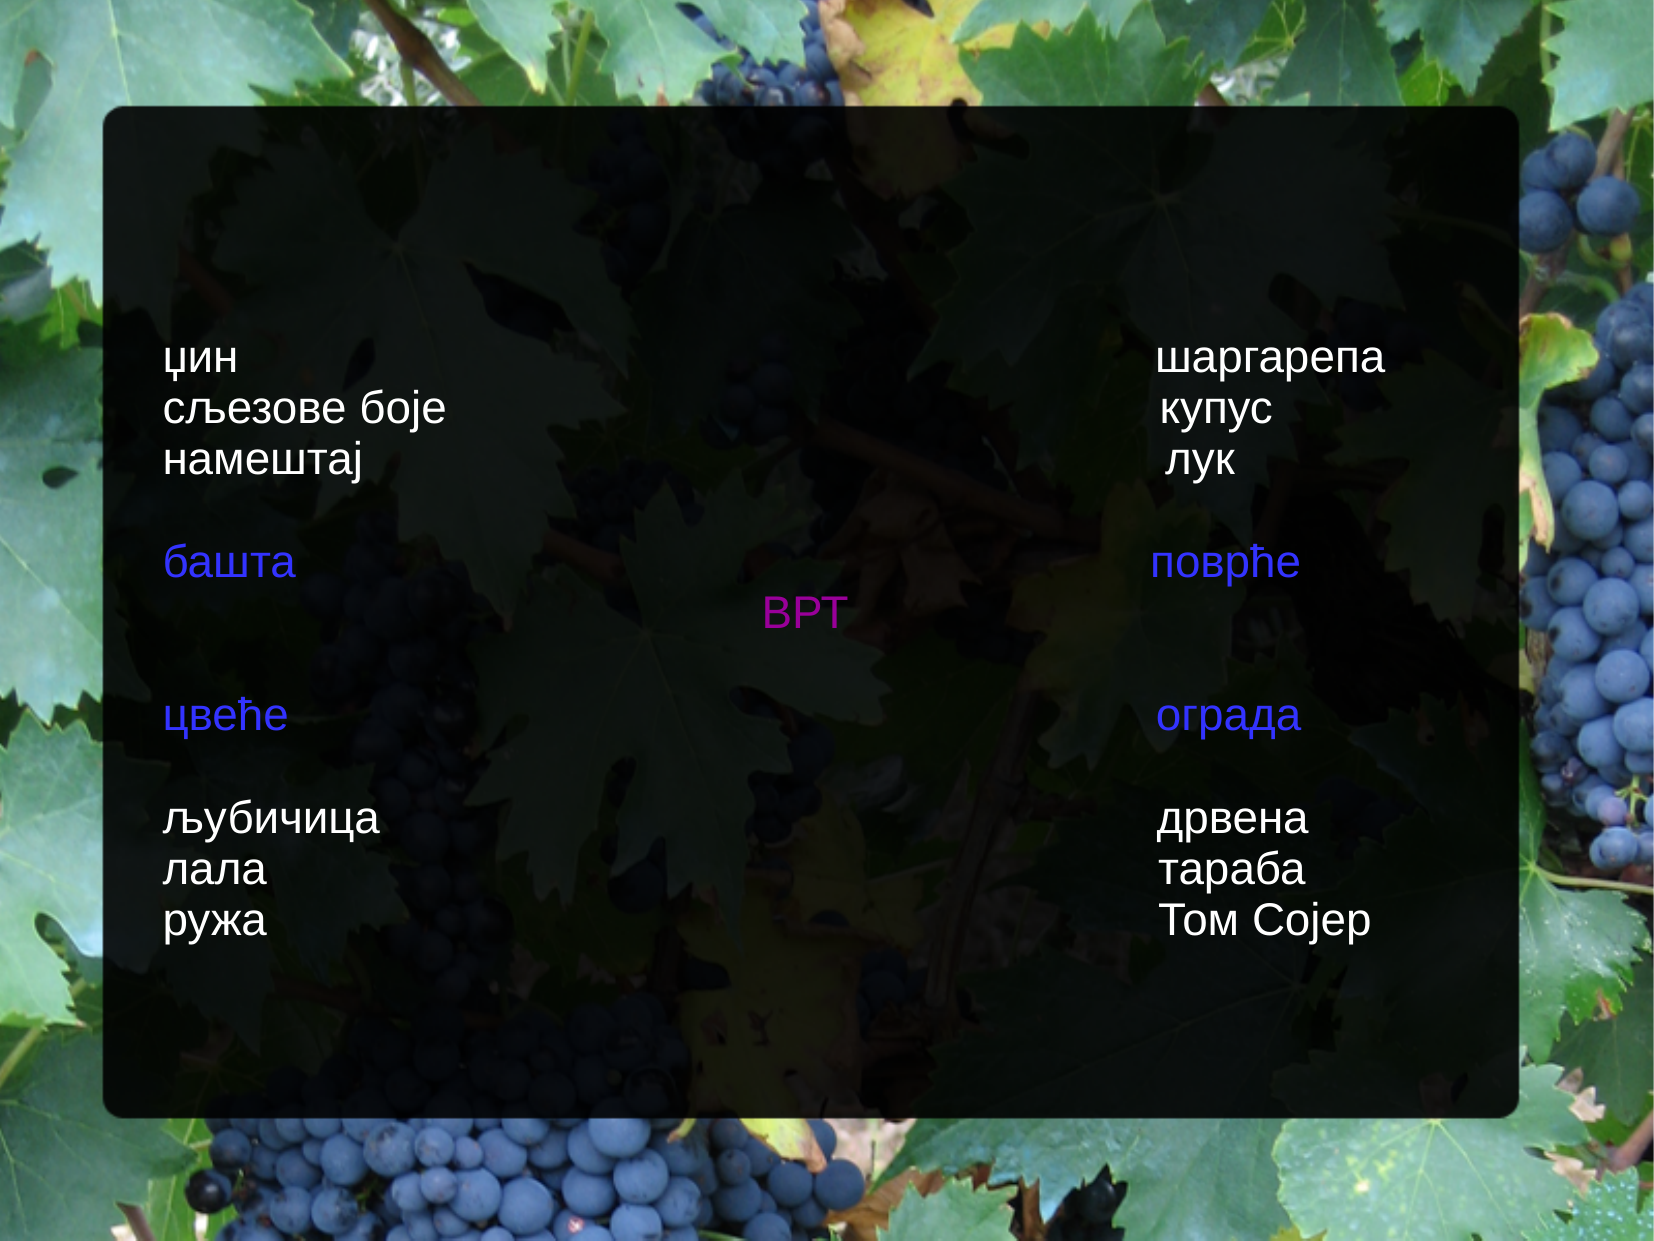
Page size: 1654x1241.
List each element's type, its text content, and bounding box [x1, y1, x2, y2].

text_box џин шаргарепа сљезове боје купус намештај лук башта поврће ВРТ цвеће ограда љубичица дрвена лала тараба ружа Том Сојер [147, 118, 1447, 1241]
picture [0, 0, 1654, 1241]
